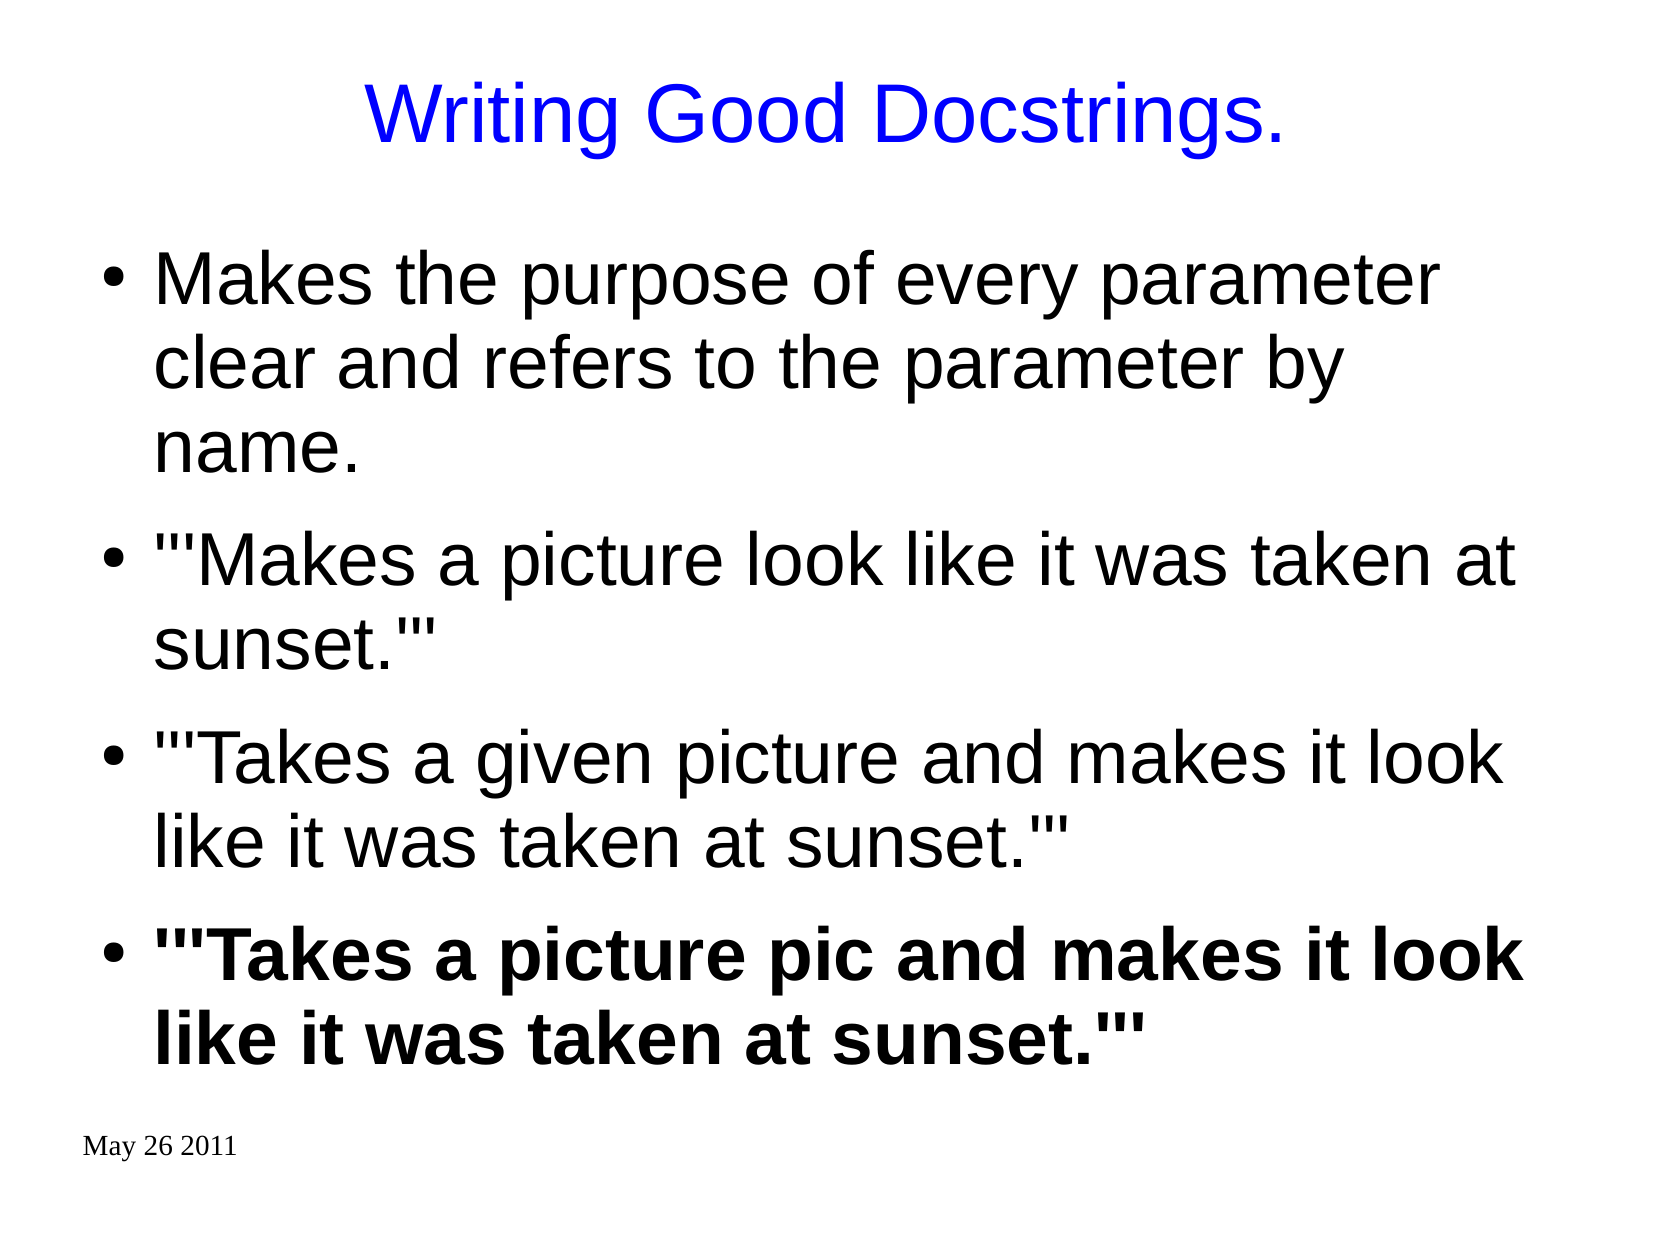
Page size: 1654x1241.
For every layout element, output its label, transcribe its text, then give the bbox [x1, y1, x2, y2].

title Writing Good Docstrings. [82, 49, 1571, 178]
list Makes the purpose of every parameter clear and refers to the parameter by name. '''Makes a picture look like it was taken at sunset.''' '''Takes a given picture and makes it look like it was taken at sunset.''' '''Takes a picture pic and makes it look like it was taken at sunset.''' [82, 236, 1571, 1109]
